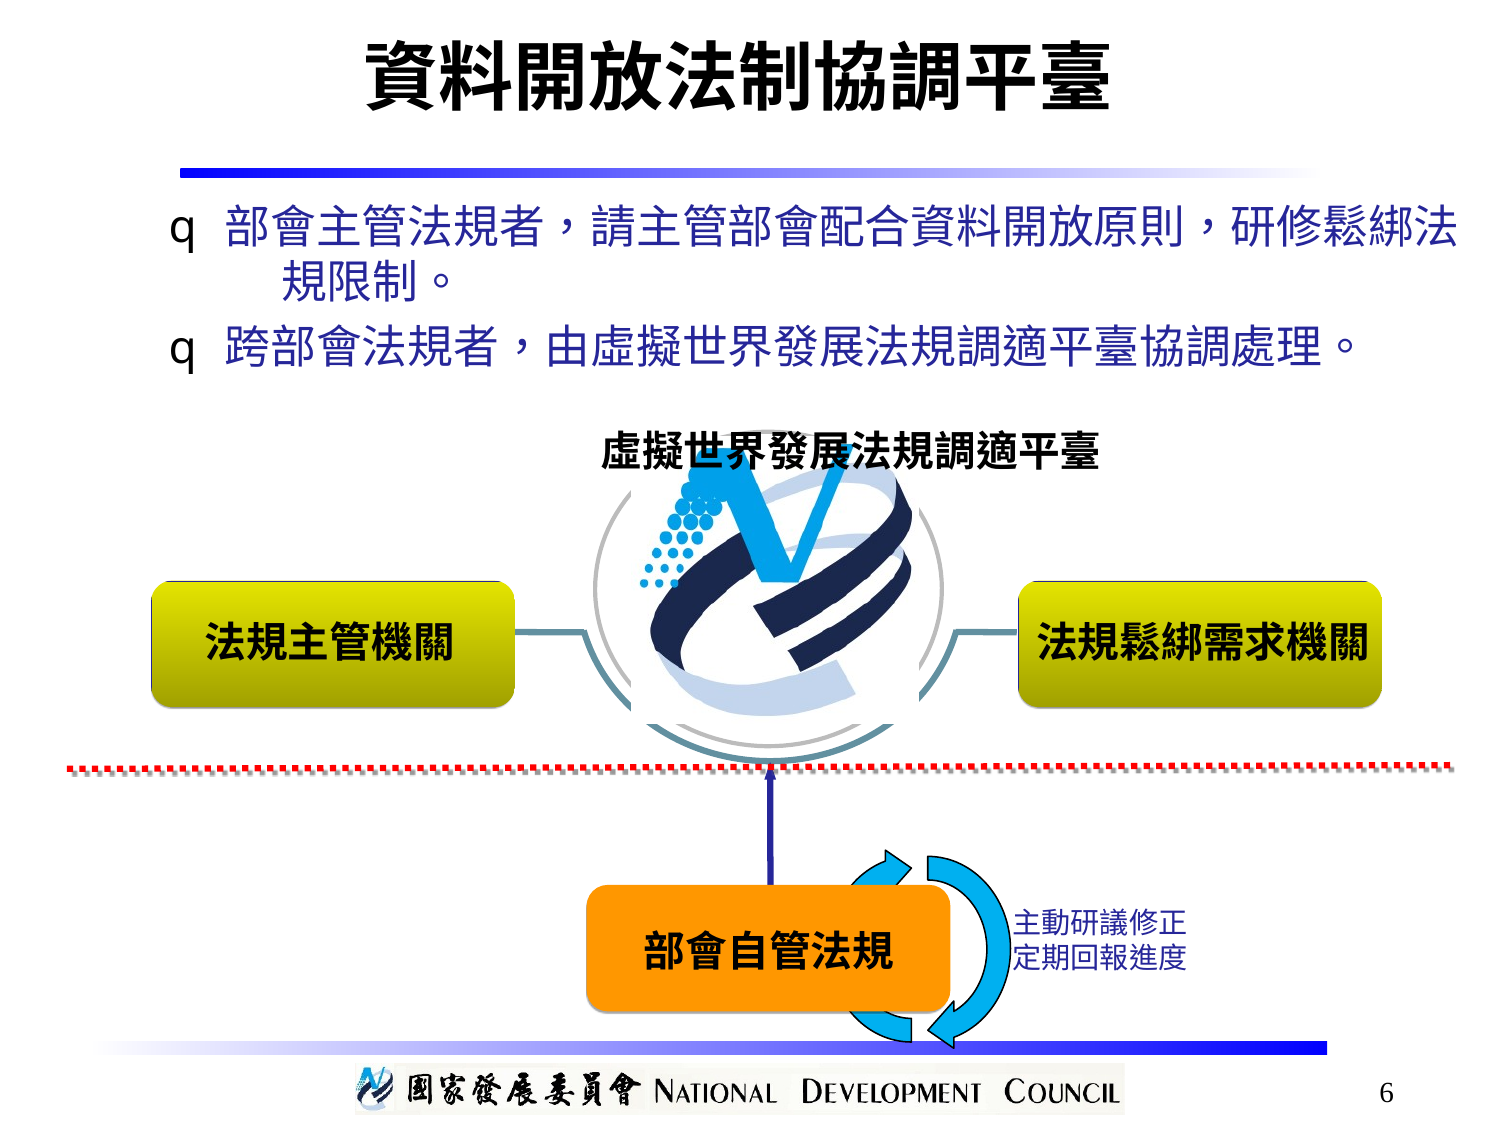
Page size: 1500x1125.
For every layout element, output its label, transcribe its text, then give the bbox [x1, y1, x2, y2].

text_box 法規鬆綁需求機關 [1020, 608, 1388, 674]
picture [631, 482, 919, 724]
text_box 部會主管法規者，請主管部會配合資料開放原則，研修鬆綁法規限制。 跨部會法規者，由虛擬世界發展法規調適平臺協調處理。 [153, 190, 1490, 358]
text_box [595, 493, 631, 685]
text_box 6 [1364, 1070, 1490, 1106]
text_box [586, 850, 951, 1043]
text_box [1018, 580, 1382, 708]
text_box 法規主管機關 [189, 608, 473, 674]
text_box [919, 510, 942, 667]
picture [757, 482, 823, 562]
text_box [151, 580, 515, 708]
text_box 部會自管法規 [628, 916, 912, 983]
text_box 主動研議修正 定期回報進度 [997, 897, 1203, 982]
text_box 資料開放法制協調平臺 [43, 21, 1434, 167]
text_box 虛擬世界發展法規調適平臺 [585, 417, 1117, 482]
text_box [679, 724, 858, 747]
text_box [927, 856, 1006, 1049]
